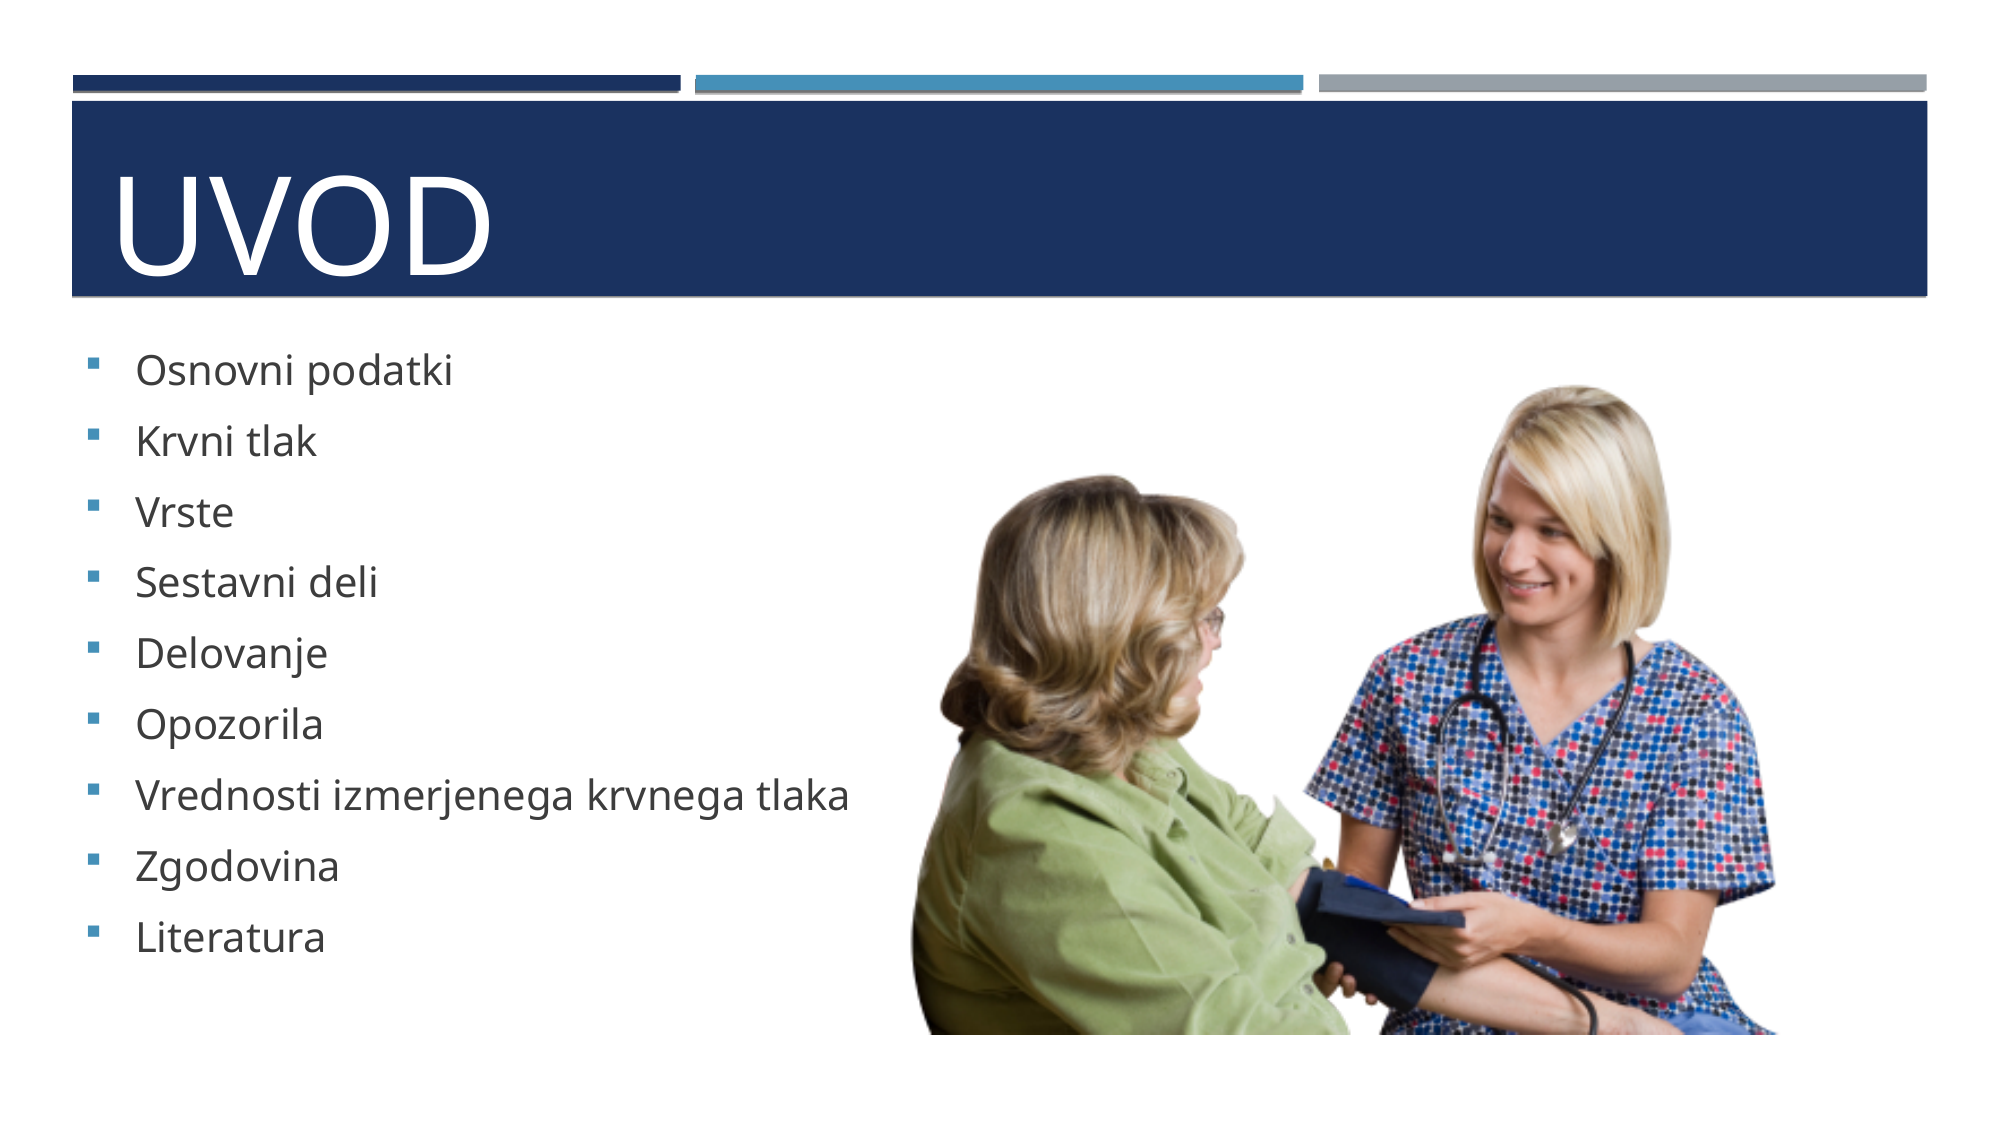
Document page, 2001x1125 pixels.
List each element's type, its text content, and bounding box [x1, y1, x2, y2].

picture [891, 352, 1792, 1035]
list Osnovni podatki Krvni tlak Vrste Sestavni deli Delovanje Opozorila Vrednosti izmerjenega krvnega tlaka Zgodovina Literatura [69, 335, 1763, 1035]
title UVOD [94, 64, 1689, 311]
